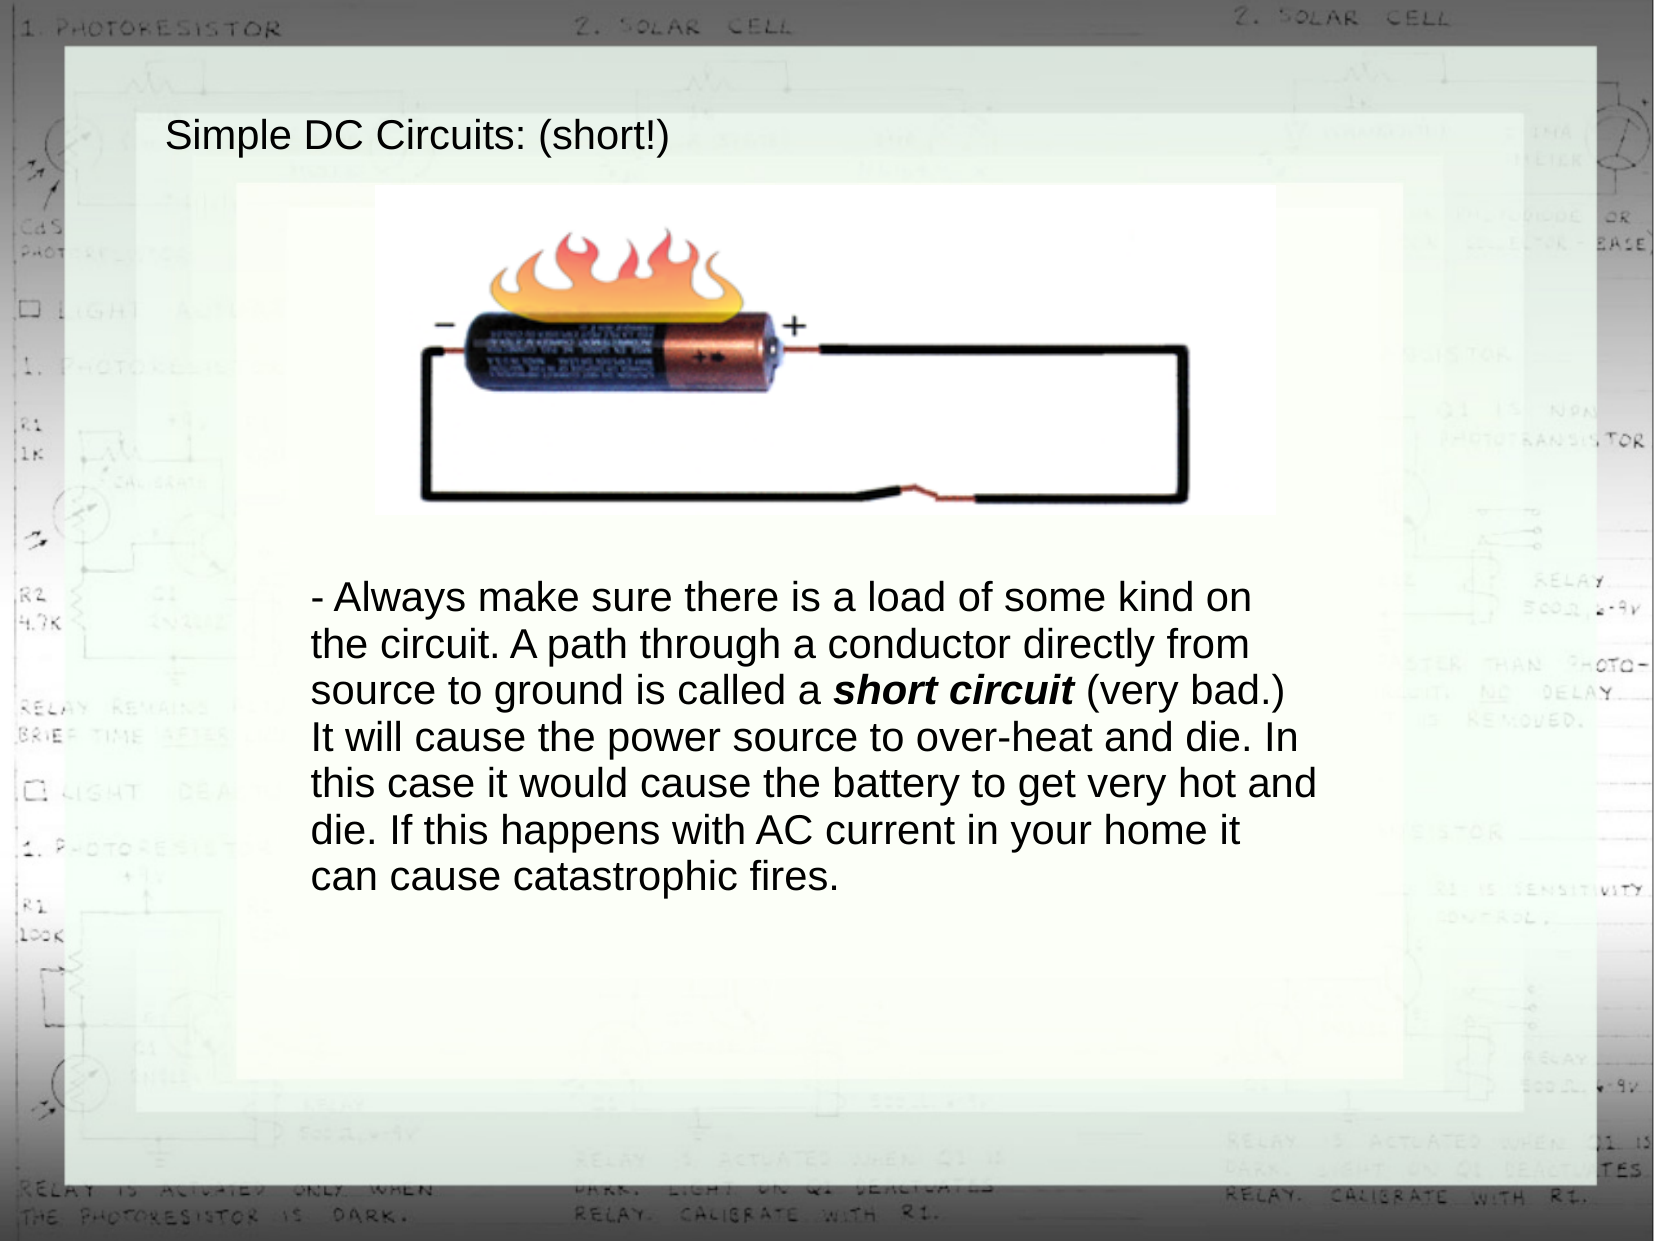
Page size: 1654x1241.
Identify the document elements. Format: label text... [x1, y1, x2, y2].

text_box Simple DC Circuits: (short!) [150, 104, 713, 180]
picture [0, 0, 1654, 1241]
text_box - Always make sure there is a load of some kind on the circuit. A path through a conductor directly from source to ground is called a short circuit (very bad.) It will cause the power source to over-heat and die. In this case it would cause the battery to get very hot and die. If this happens with AC current in your home it can cause catastrophic fires. [295, 566, 1335, 938]
